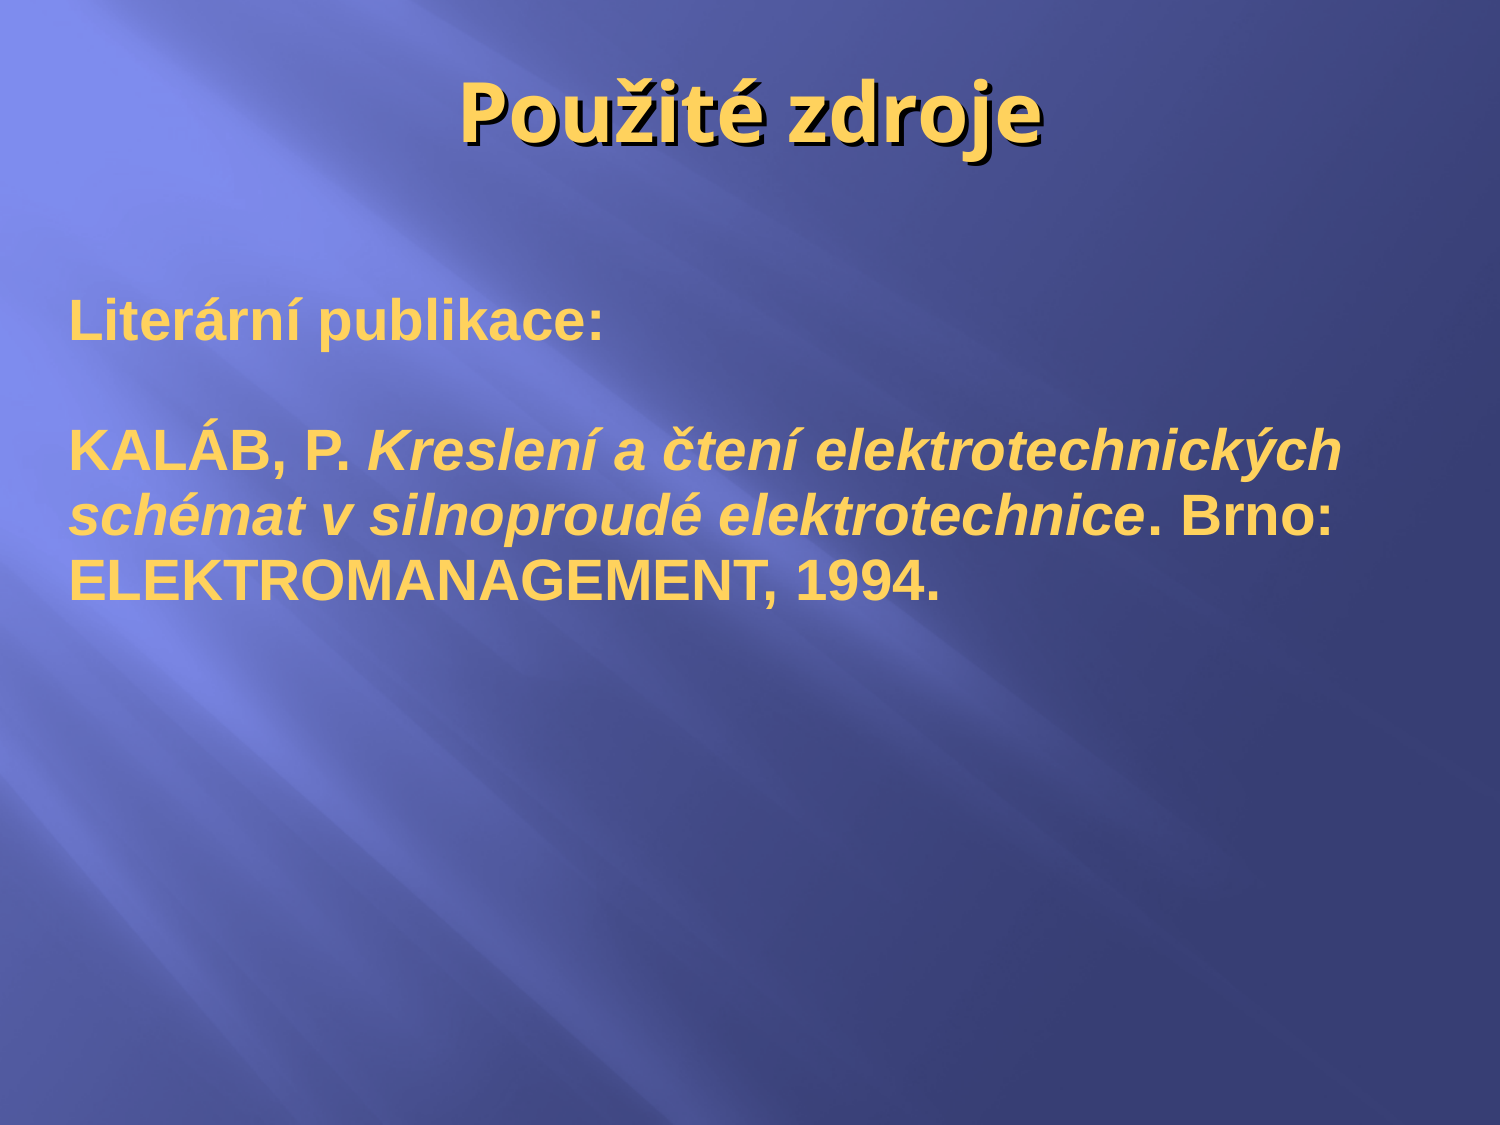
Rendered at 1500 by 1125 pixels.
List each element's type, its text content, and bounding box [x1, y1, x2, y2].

text_box Literární publikace: KALÁB, P. Kreslení a čtení elektrotechnických schémat v silnoproudé elektrotechnice. Brno: ELEKTROMANAGEMENT, 1994. [53, 220, 1447, 681]
title Použité zdroje [75, 45, 1426, 173]
